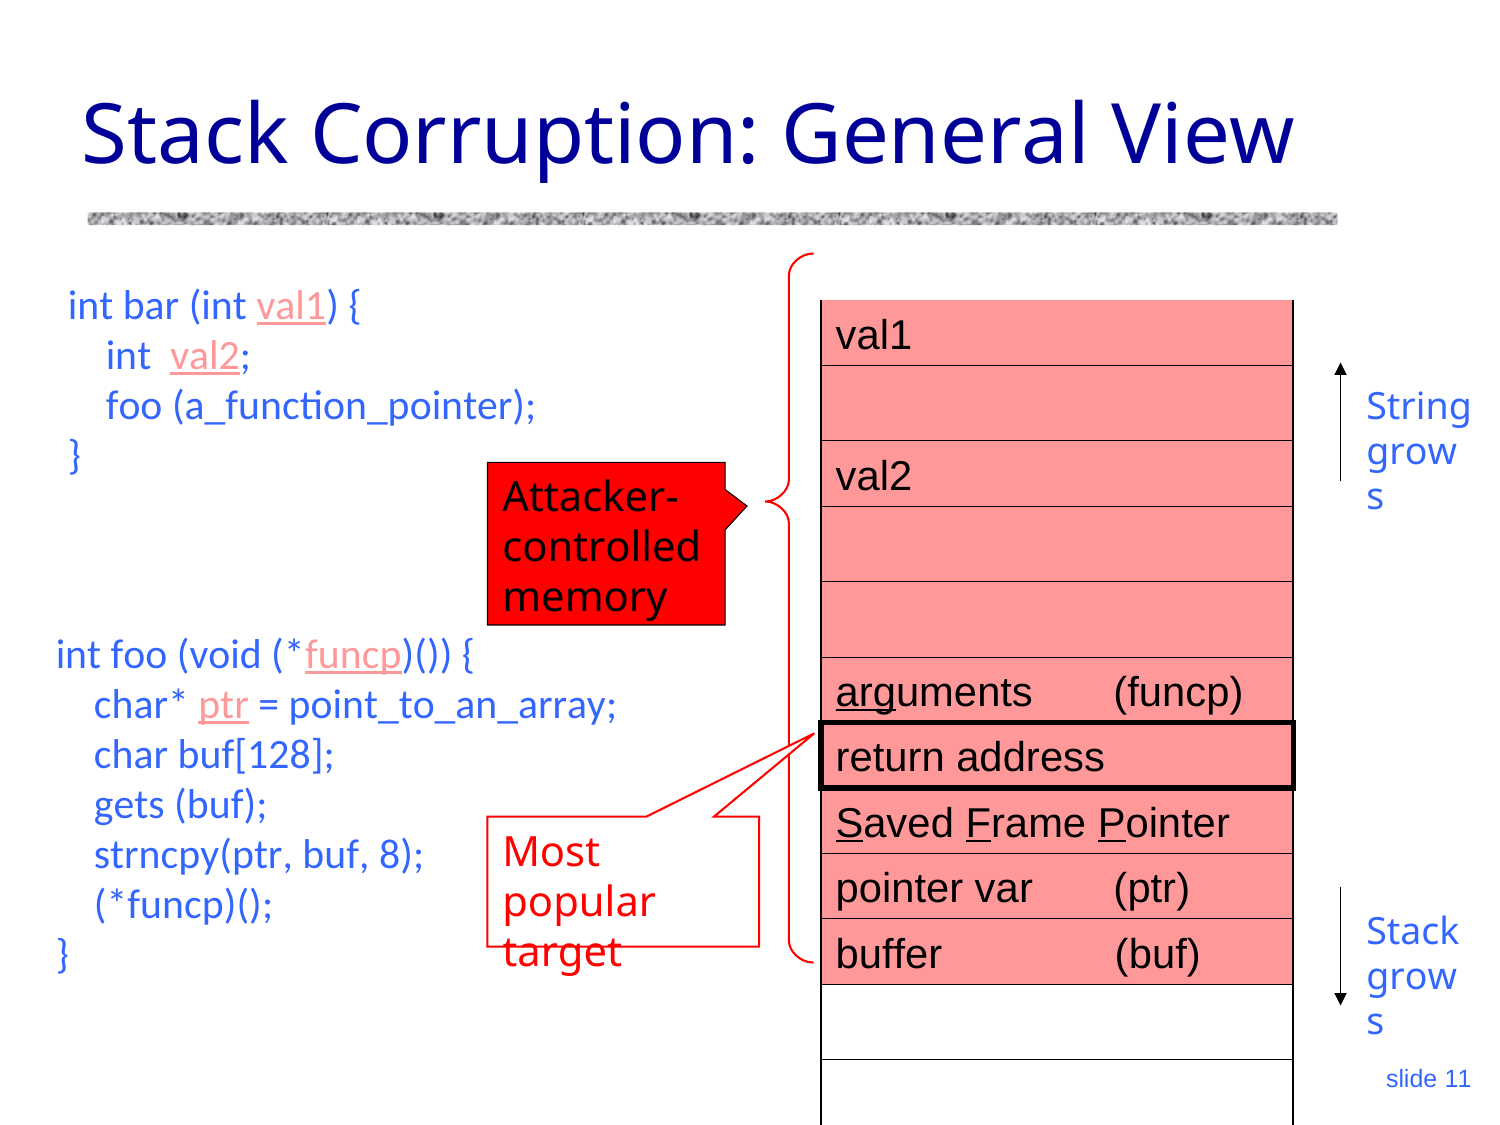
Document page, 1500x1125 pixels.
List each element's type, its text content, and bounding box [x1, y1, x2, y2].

table_cell [822, 985, 1292, 1059]
text_box int bar (int val1) { int val2; foo (a_function_pointer); } [53, 270, 613, 486]
title Stack Corruption: General View [66, 37, 1342, 188]
picture [87, 212, 1338, 226]
text_box Stack grows [1351, 899, 1488, 1025]
table_cell pointer var (ptr) [822, 854, 1292, 918]
text_box int foo (void (*funcp)()) { char* ptr = point_to_an_array; char buf[128]; gets (buf); strncpy(ptr, buf, 8); (*funcp)(); } [41, 619, 792, 985]
table_cell [822, 366, 1292, 440]
text_box Most popular target [487, 733, 815, 947]
table_cell [822, 582, 1292, 657]
table_header val1 [822, 300, 1292, 365]
text_box Attacker-controlled memory [487, 462, 748, 625]
text_box slide <number> [1174, 1025, 1488, 1101]
table_cell arguments (funcp) [822, 658, 1292, 720]
text_box String grows [1351, 374, 1488, 525]
table_cell [822, 1060, 1292, 1125]
table_cell return address [824, 725, 1291, 785]
table_cell Saved Frame Pointer [822, 791, 1292, 853]
table_cell buffer (buf) [822, 919, 1292, 984]
table_cell [822, 507, 1292, 581]
table_cell val2 [822, 441, 1292, 506]
